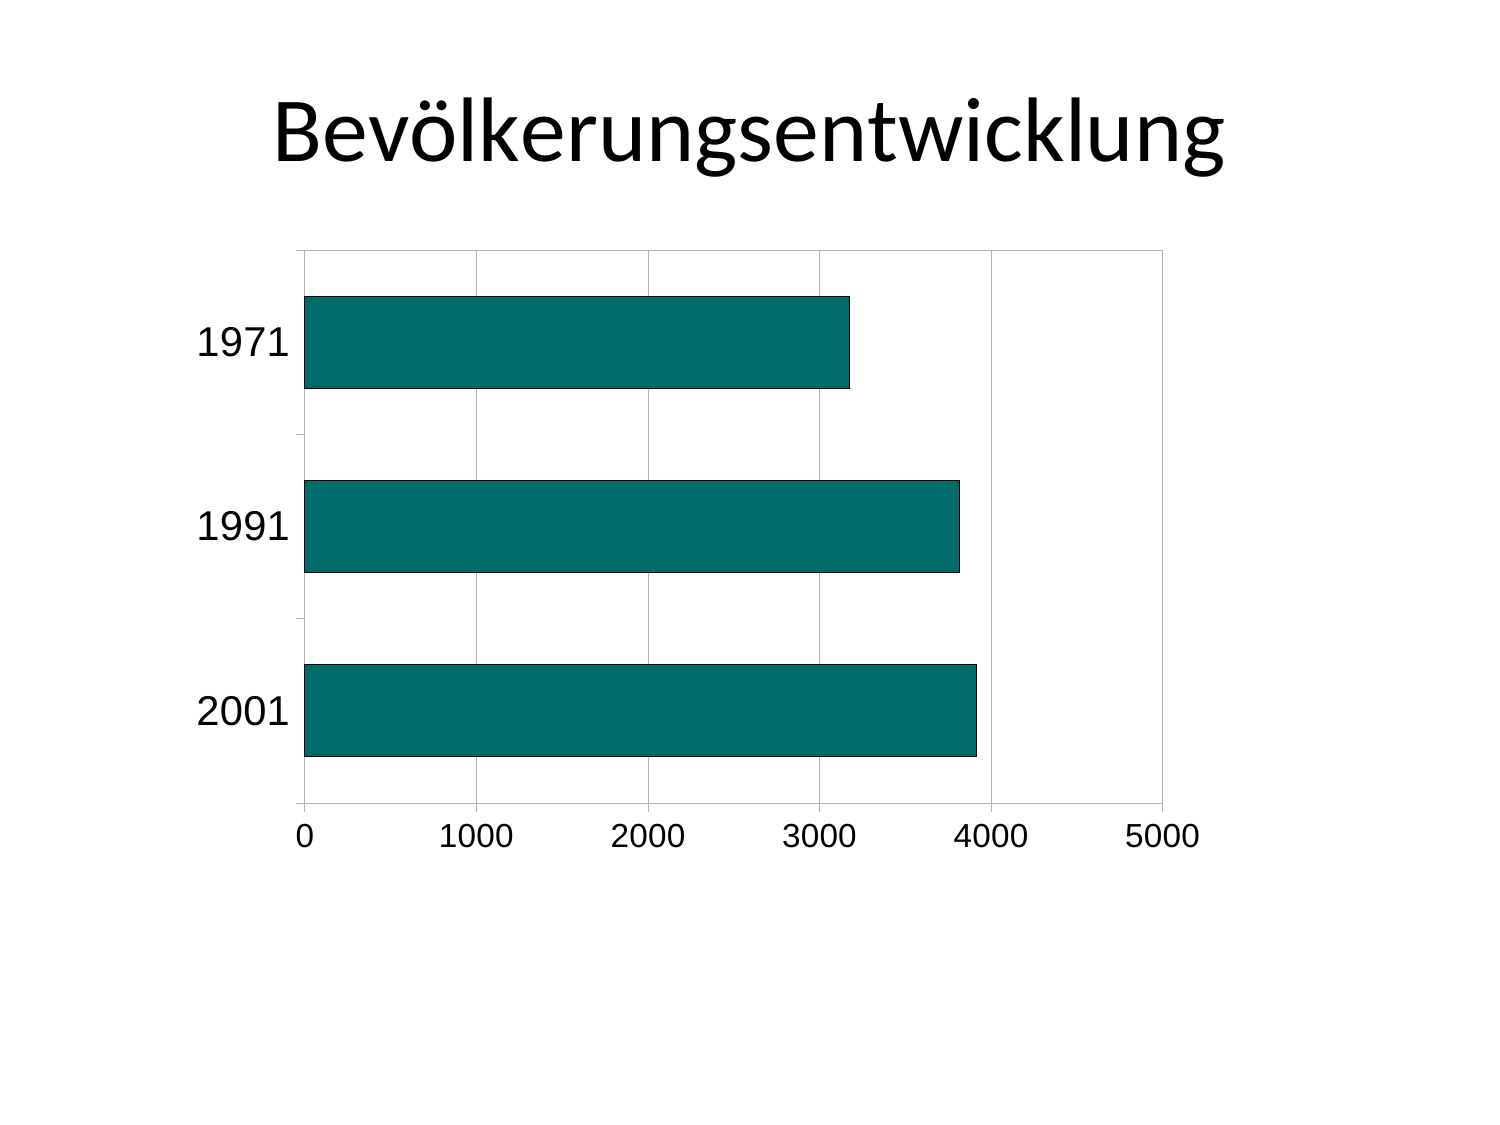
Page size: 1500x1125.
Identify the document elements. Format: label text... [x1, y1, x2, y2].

chart [177, 236, 1300, 967]
title Bevölkerungsentwicklung [75, 82, 1426, 195]
